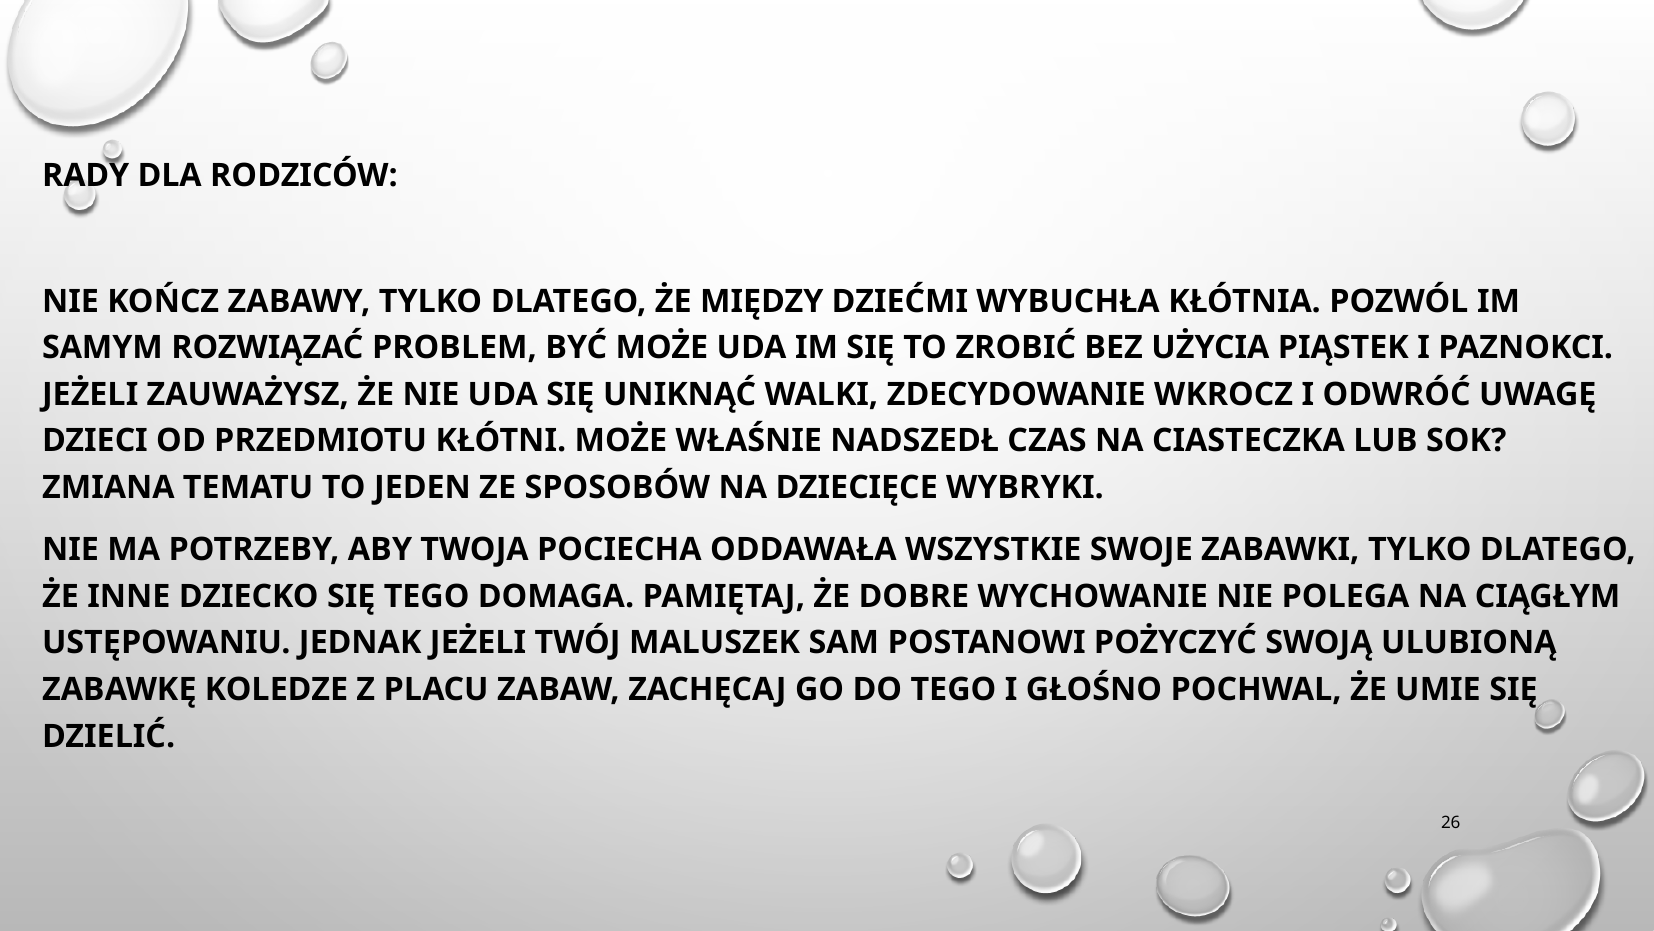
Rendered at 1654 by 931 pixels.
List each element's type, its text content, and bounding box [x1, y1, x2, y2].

text_box [1426, 798, 1530, 848]
list Rady dla rodziców: Nie kończ zabawy, tylko dlatego, że między dziećmi wybuchła kłótnia. Pozwól im samym rozwiązać problem, być może uda im się to zrobić bez użycia piąstek i paznokci. Jeżeli zauważysz, że nie uda się uniknąć walki, zdecydowanie wkrocz i odwróć uwagę dzieci od przedmiotu kłótni. Może właśnie nadszedł czas na ciasteczka lub sok? Zmiana tematu to jeden ze sposobów na dziecięce wybryki. Nie ma potrzeby, aby twoja pociecha oddawała wszystkie swoje zabawki, tylko dlatego, że inne dziecko się tego domaga. Pamiętaj, że dobre wychowanie nie polega na ciągłym ustępowaniu. Jednak jeżeli Twój maluszek sam postanowi pożyczyć swoją ulubioną zabawkę koledze z placu zabaw, zachęcaj go do tego i głośno pochwal, że umie się dzielić. [27, 139, 1654, 764]
